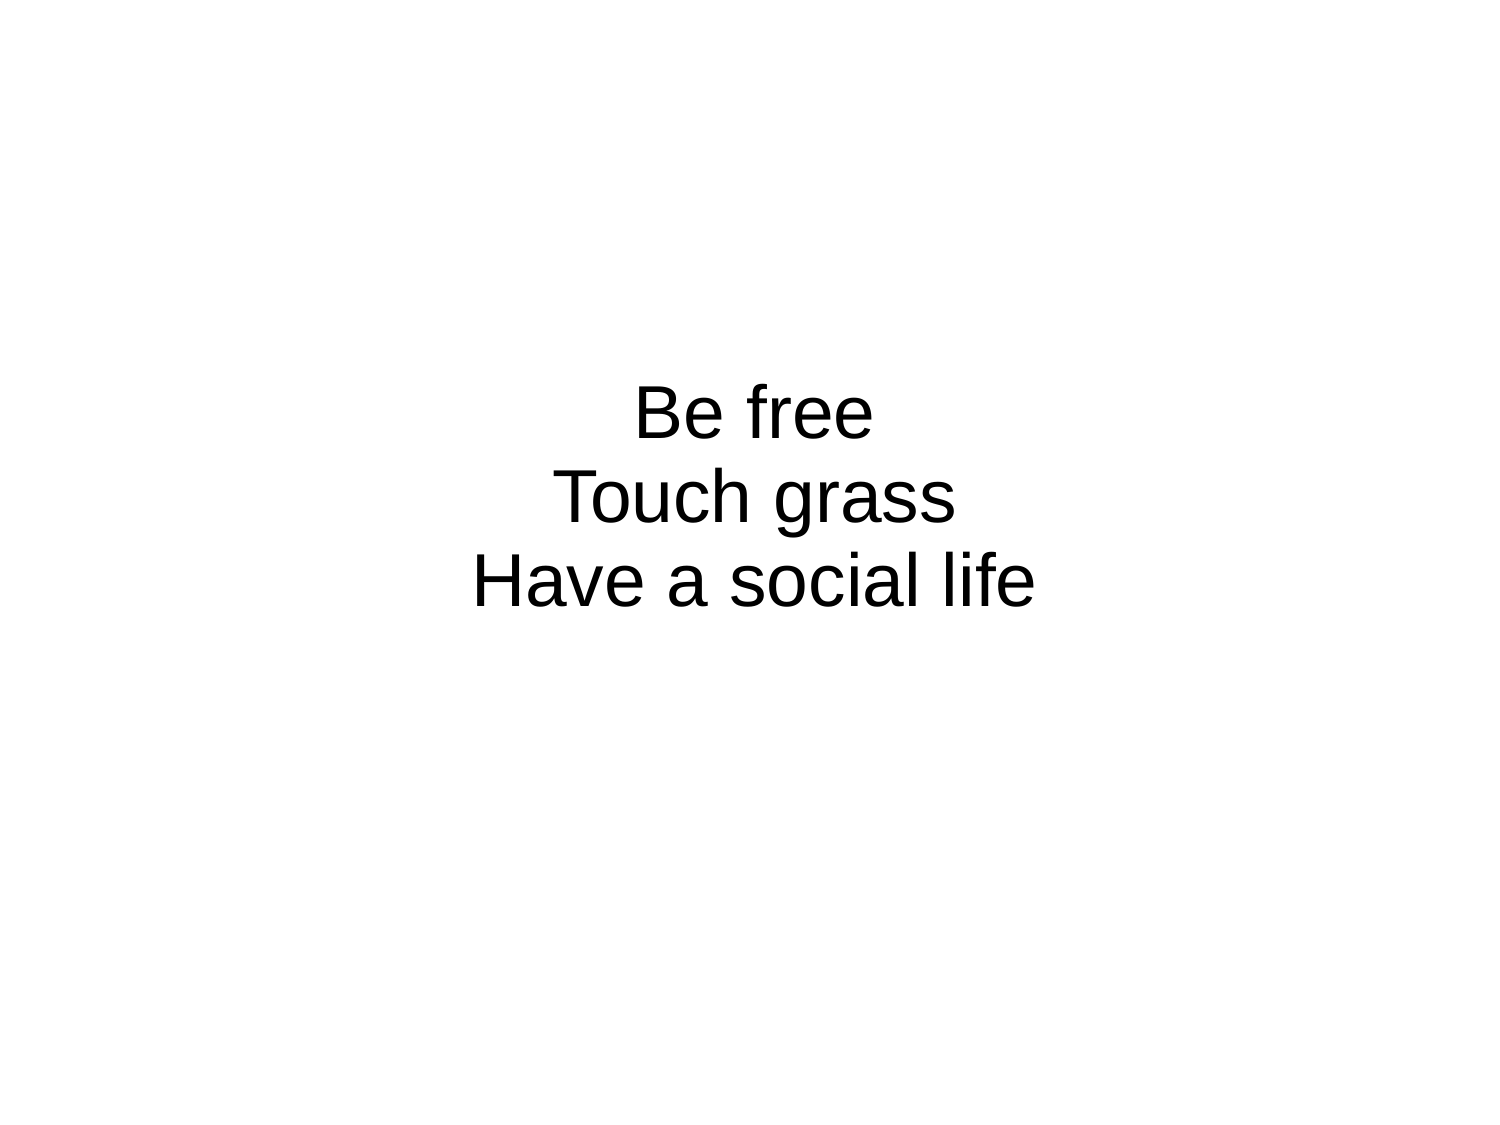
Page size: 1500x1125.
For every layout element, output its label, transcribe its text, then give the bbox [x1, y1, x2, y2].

text_box Be free Touch grass Have a social life [106, 362, 1404, 630]
